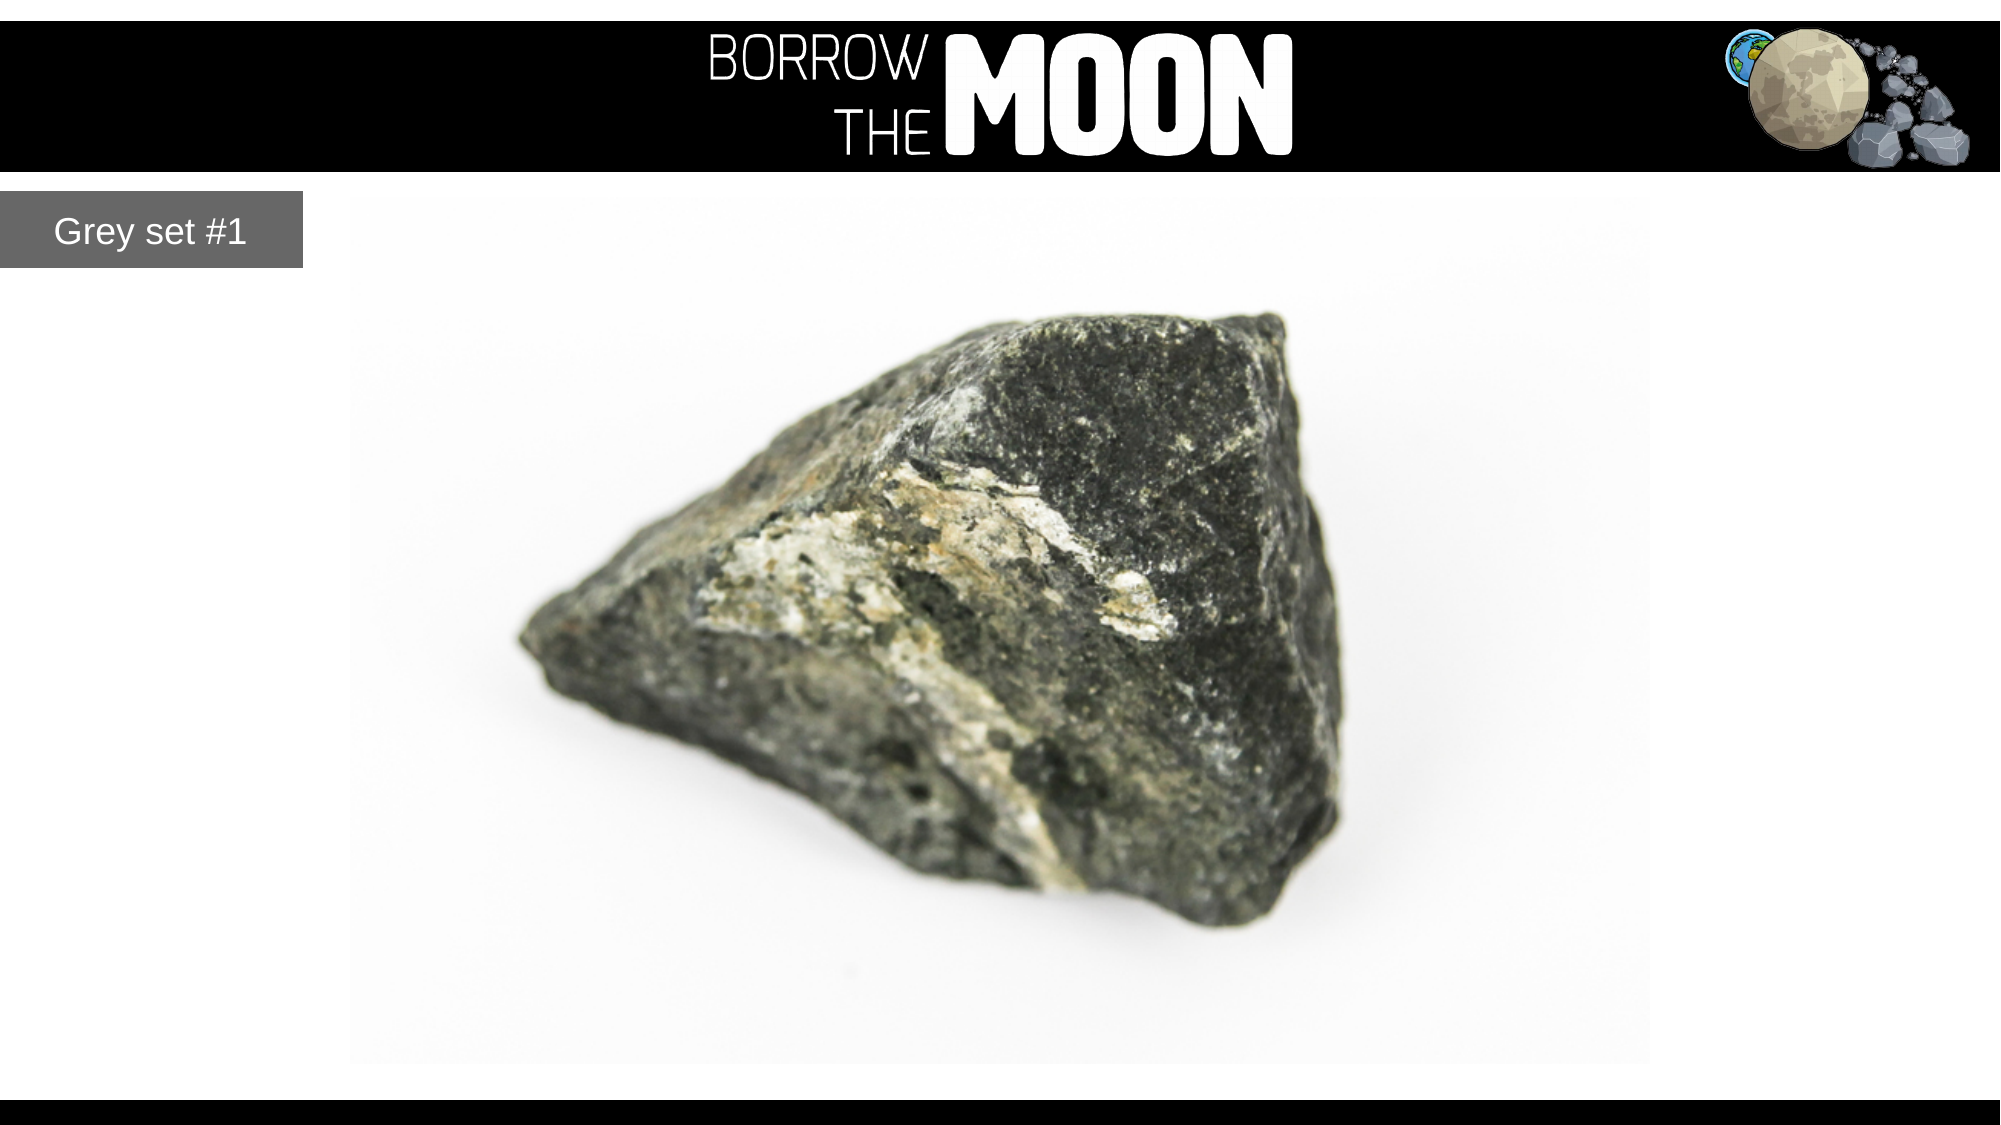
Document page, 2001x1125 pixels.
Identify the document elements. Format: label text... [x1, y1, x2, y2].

picture [350, 197, 1650, 1064]
text_box Grey set #1 [0, 191, 303, 268]
